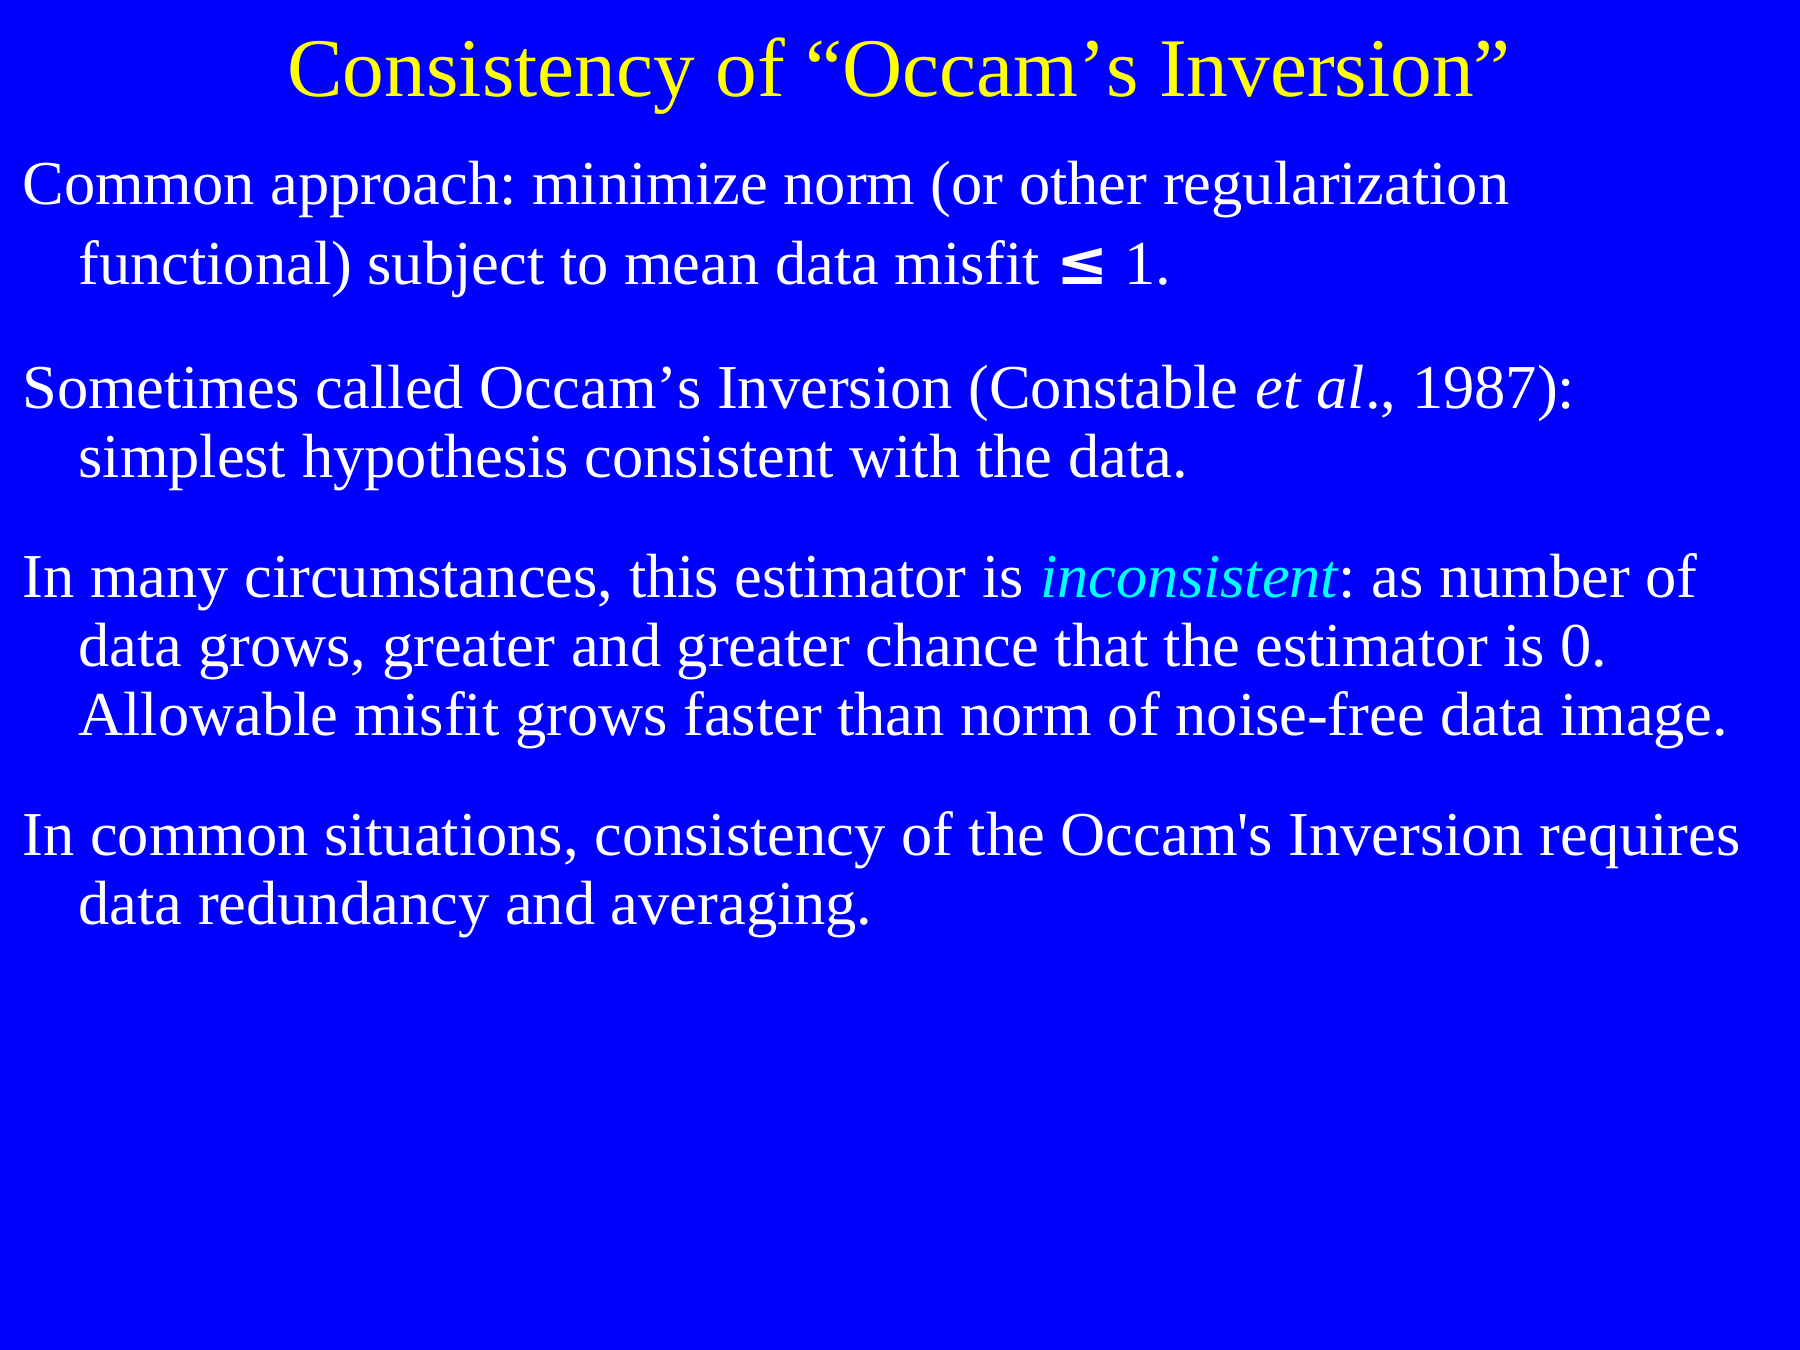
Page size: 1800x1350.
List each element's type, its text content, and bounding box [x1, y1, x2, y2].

title Consistency of “Occam’s Inversion” [0, 0, 1800, 137]
list Common approach: minimize norm (or other regularization functional) subject to mean data misfit ≤ 1. Sometimes called Occam’s Inversion (Constable et al., 1987): simplest hypothesis consistent with the data. In many circumstances, this estimator is inconsistent: as number of data grows, greater and greater chance that the estimator is 0. Allowable misfit grows faster than norm of noise-free data image. In common situations, consistency of the Occam's Inversion requires data redundancy and averaging. [0, 137, 1800, 1350]
